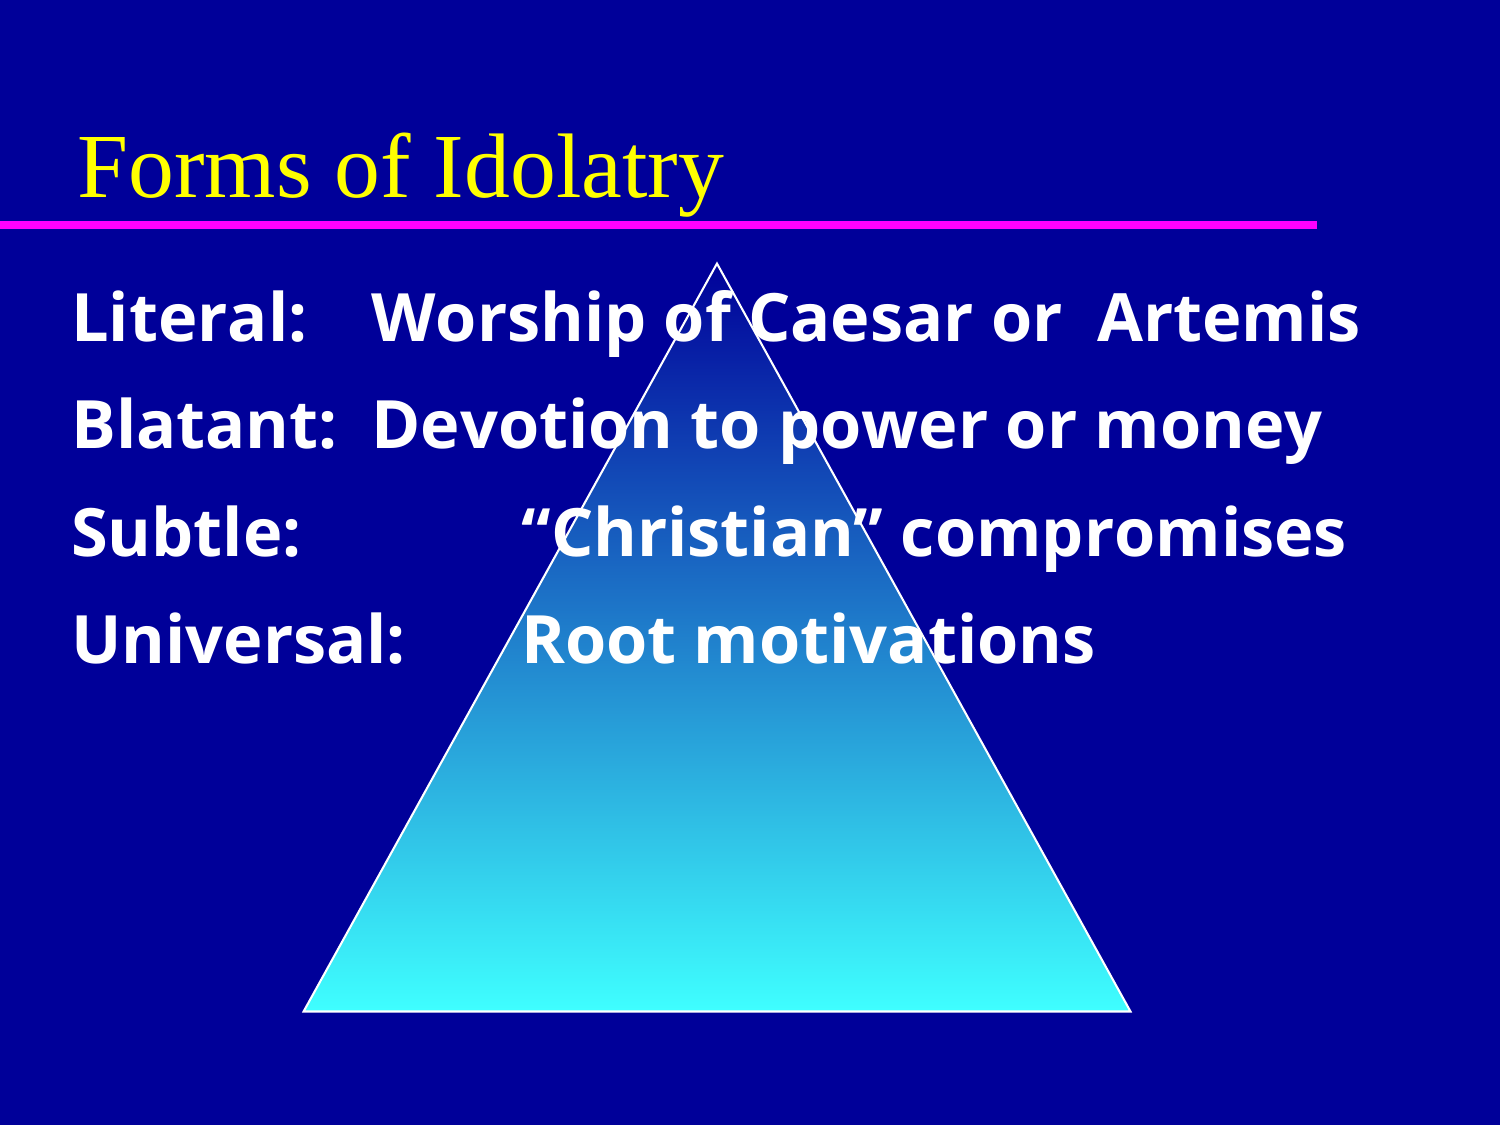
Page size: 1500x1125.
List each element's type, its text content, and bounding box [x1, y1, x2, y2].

list Literal: Worship of Caesar or Artemis Blatant: Devotion to power or money Subtle: “Christian” compromises Universal: Root motivations [56, 262, 1465, 938]
text_box [303, 938, 1131, 1012]
title Forms of Idolatry [62, 43, 1338, 225]
